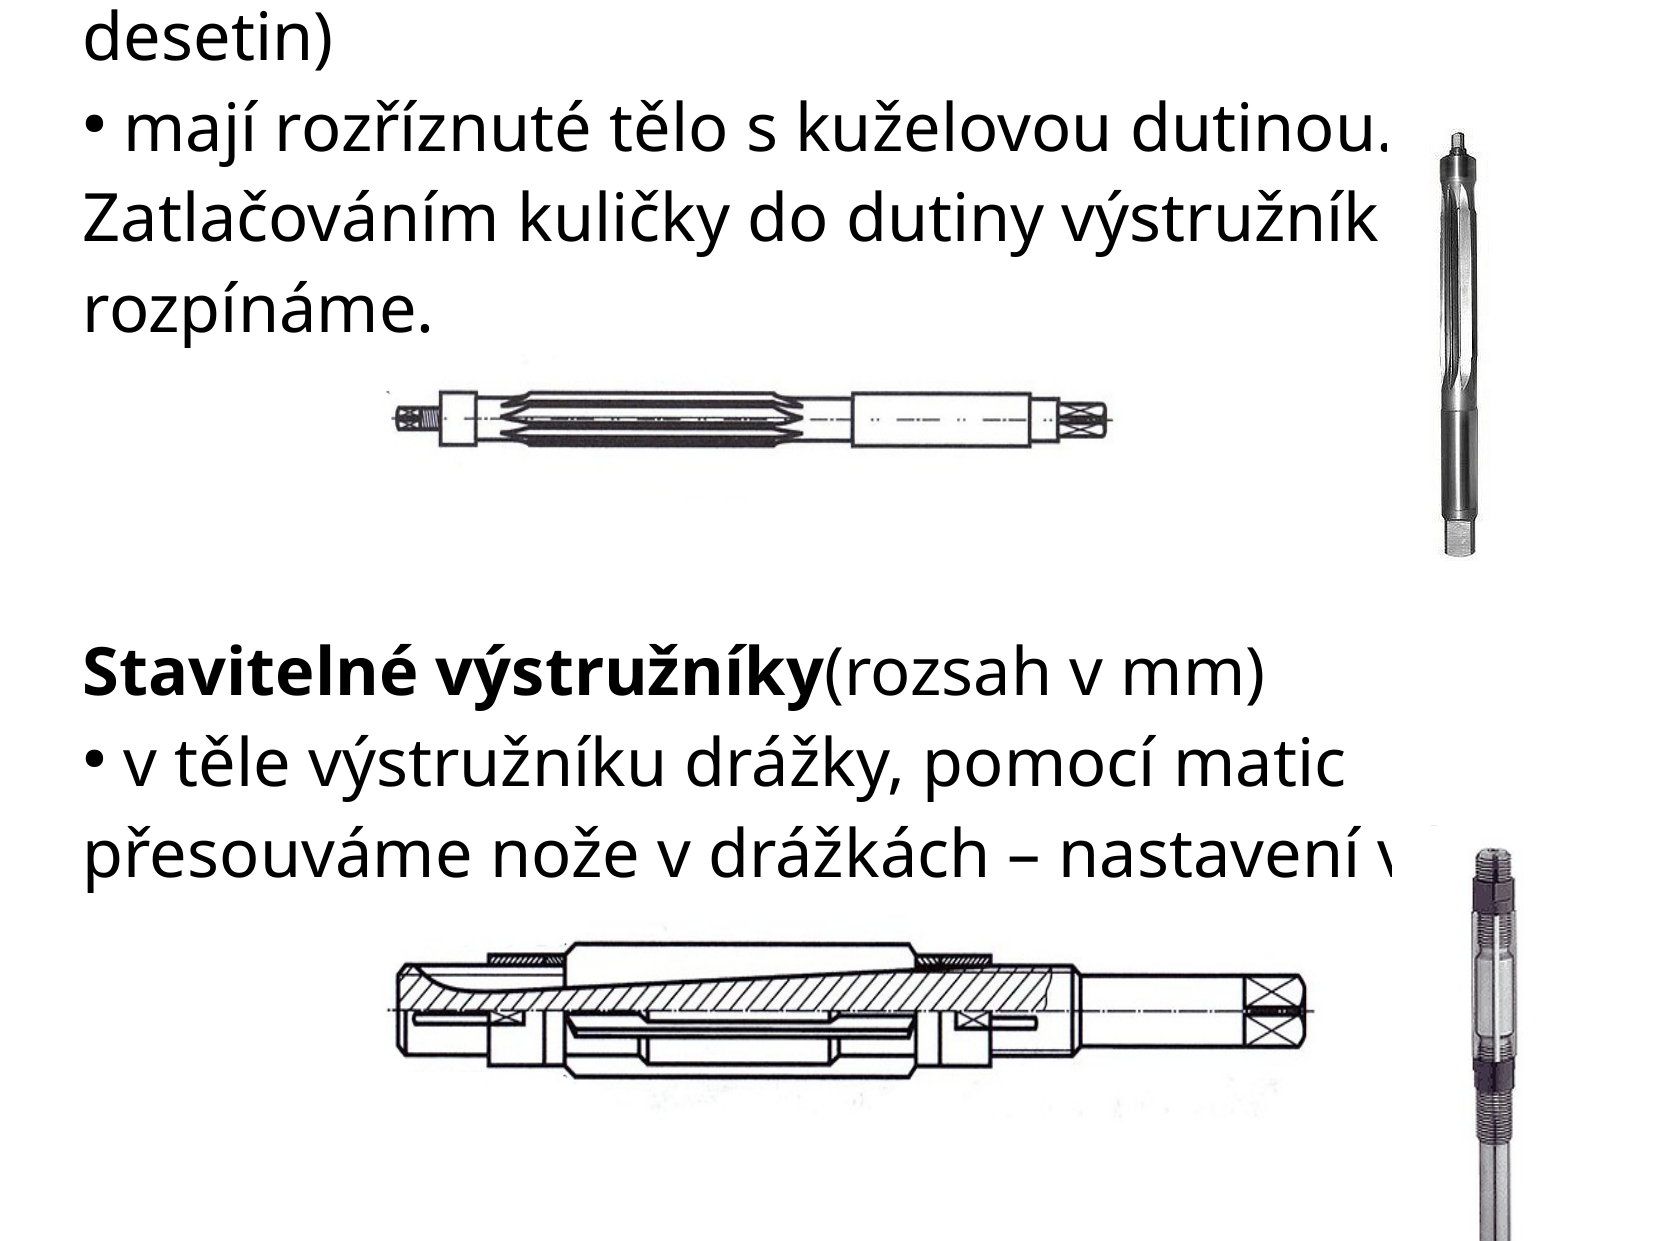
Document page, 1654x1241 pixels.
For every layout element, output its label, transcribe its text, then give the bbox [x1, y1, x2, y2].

picture [383, 354, 1123, 502]
picture [1392, 826, 1595, 1241]
picture [1387, 128, 1532, 562]
subtitle Rozpínací výstružníky (rozsah – několik desetin) mají rozříznuté tělo s kuželovou dutinou. Zatlačováním kuličky do dutiny výstružník rozpínáme. Stavitelné výstružníky(rozsah v mm) v těle výstružníku drážky, pomocí matic přesouváme nože v drážkách – nastavení výstr. [82, 36, 1571, 1122]
picture [383, 915, 1329, 1123]
